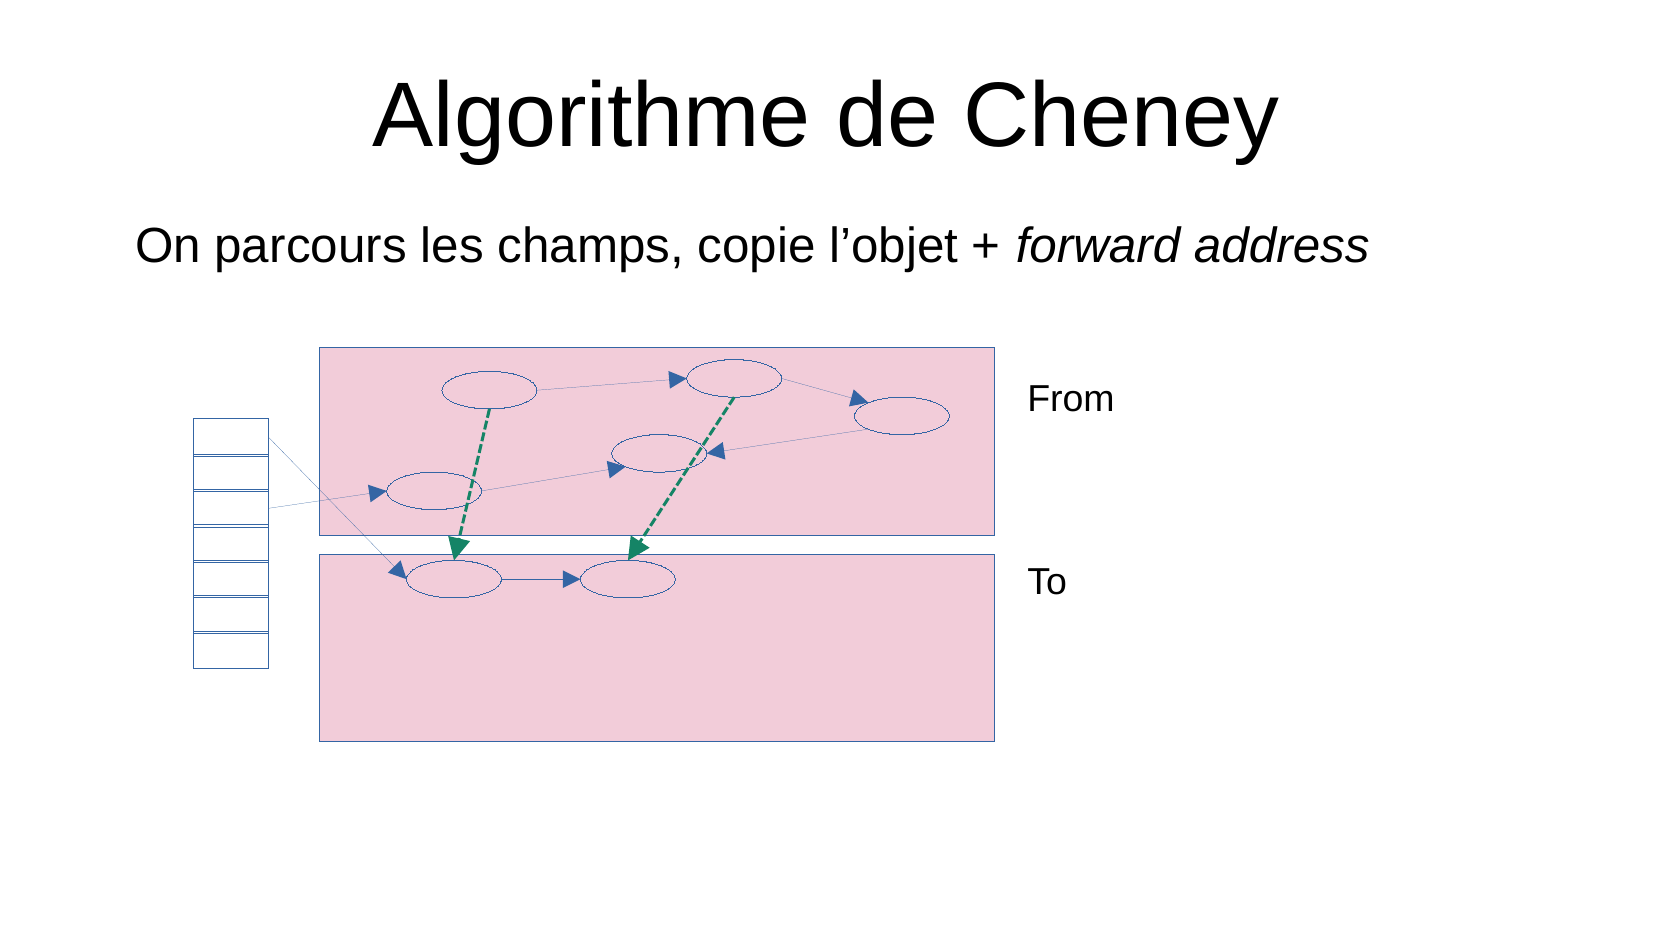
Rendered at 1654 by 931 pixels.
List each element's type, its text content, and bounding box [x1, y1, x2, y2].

text_box [319, 500, 363, 536]
title Algorithme de Cheney [82, 37, 1571, 193]
text_box [319, 554, 995, 742]
text_box [319, 347, 995, 536]
list On parcours les champs, copie l’objet + forward address [82, 217, 1571, 301]
text_box To [1012, 552, 1082, 610]
text_box [319, 491, 327, 500]
text_box From [1012, 369, 1130, 427]
